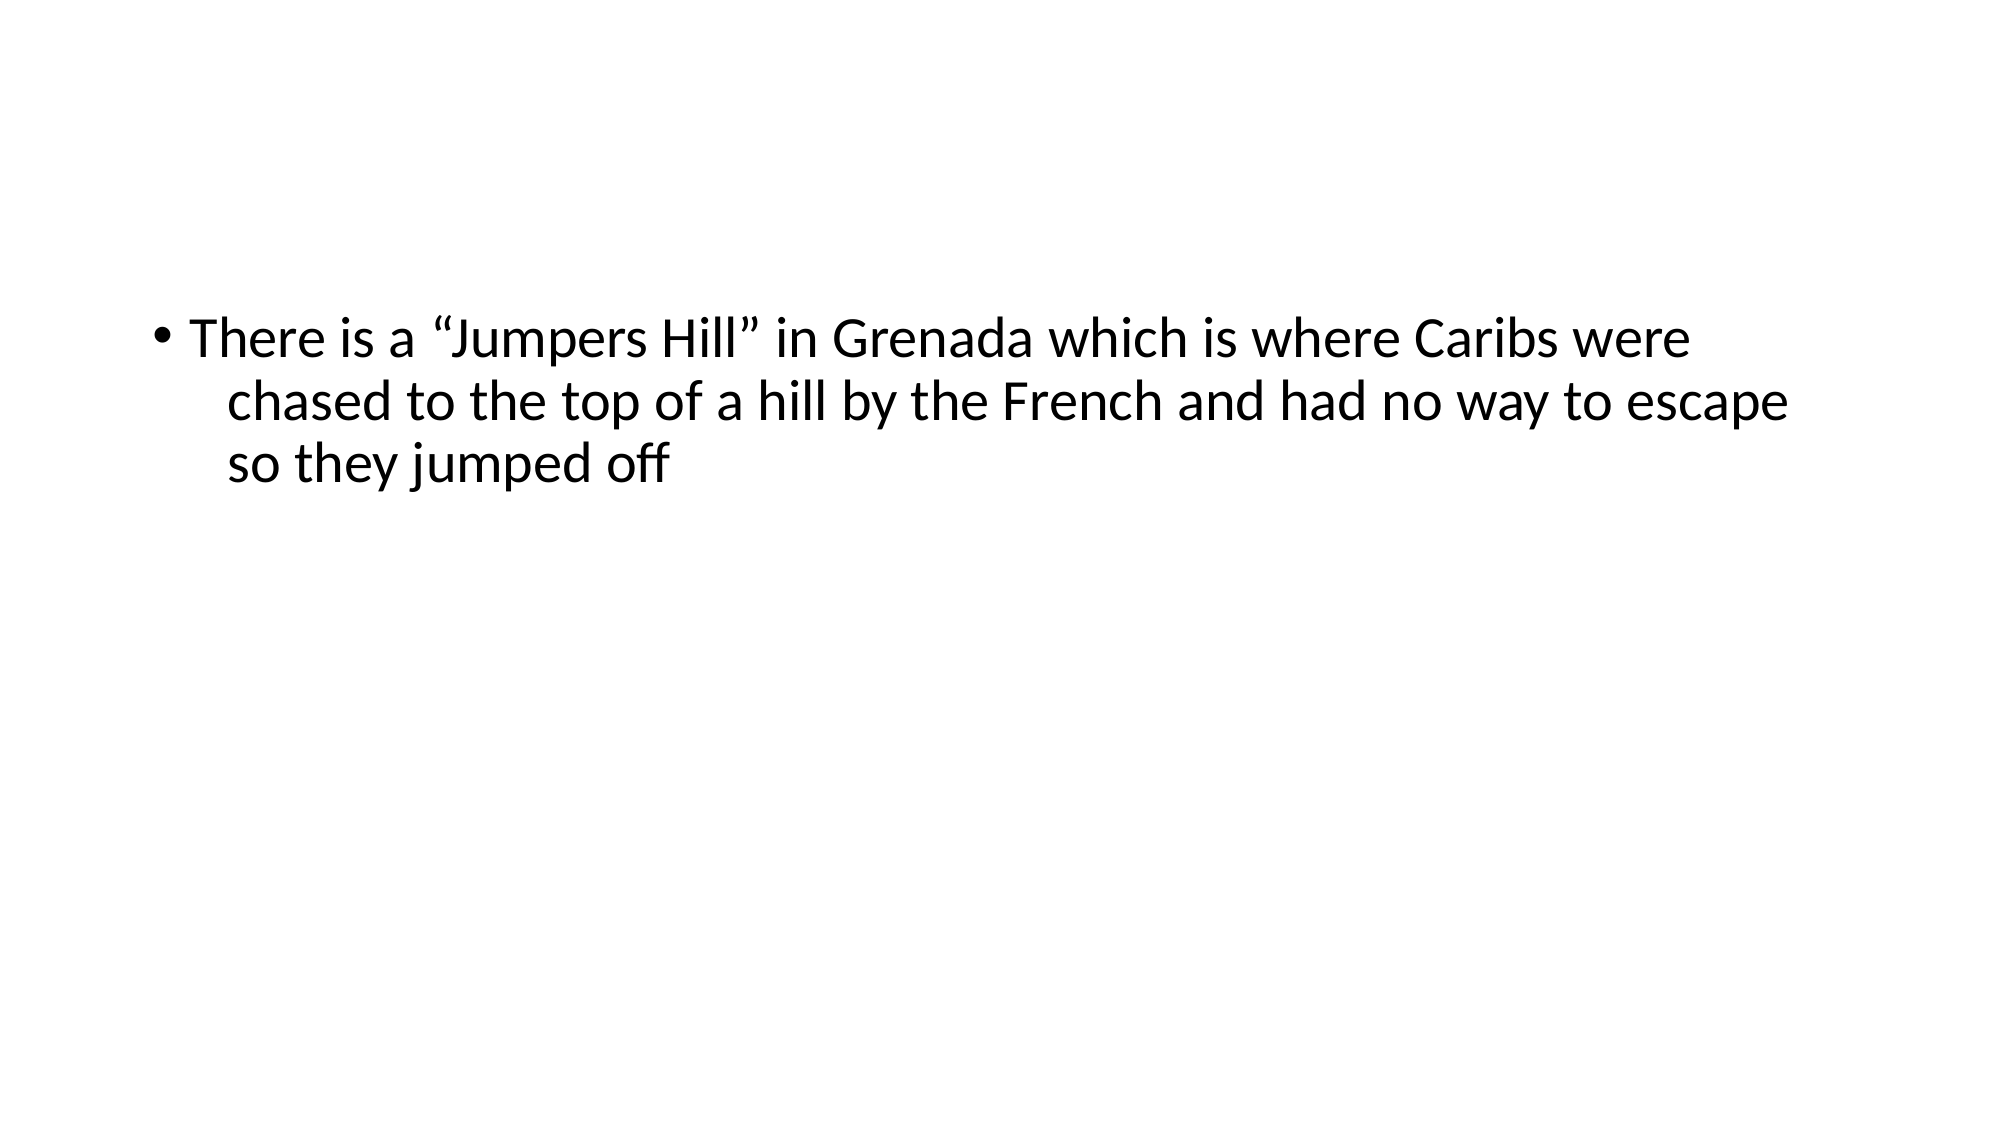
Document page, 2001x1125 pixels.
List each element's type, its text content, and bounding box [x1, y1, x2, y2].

list There is a “Jumpers Hill” in Grenada which is where Caribs were chased to the top of a hill by the French and had no way to escape so they jumped off [137, 299, 1863, 1014]
